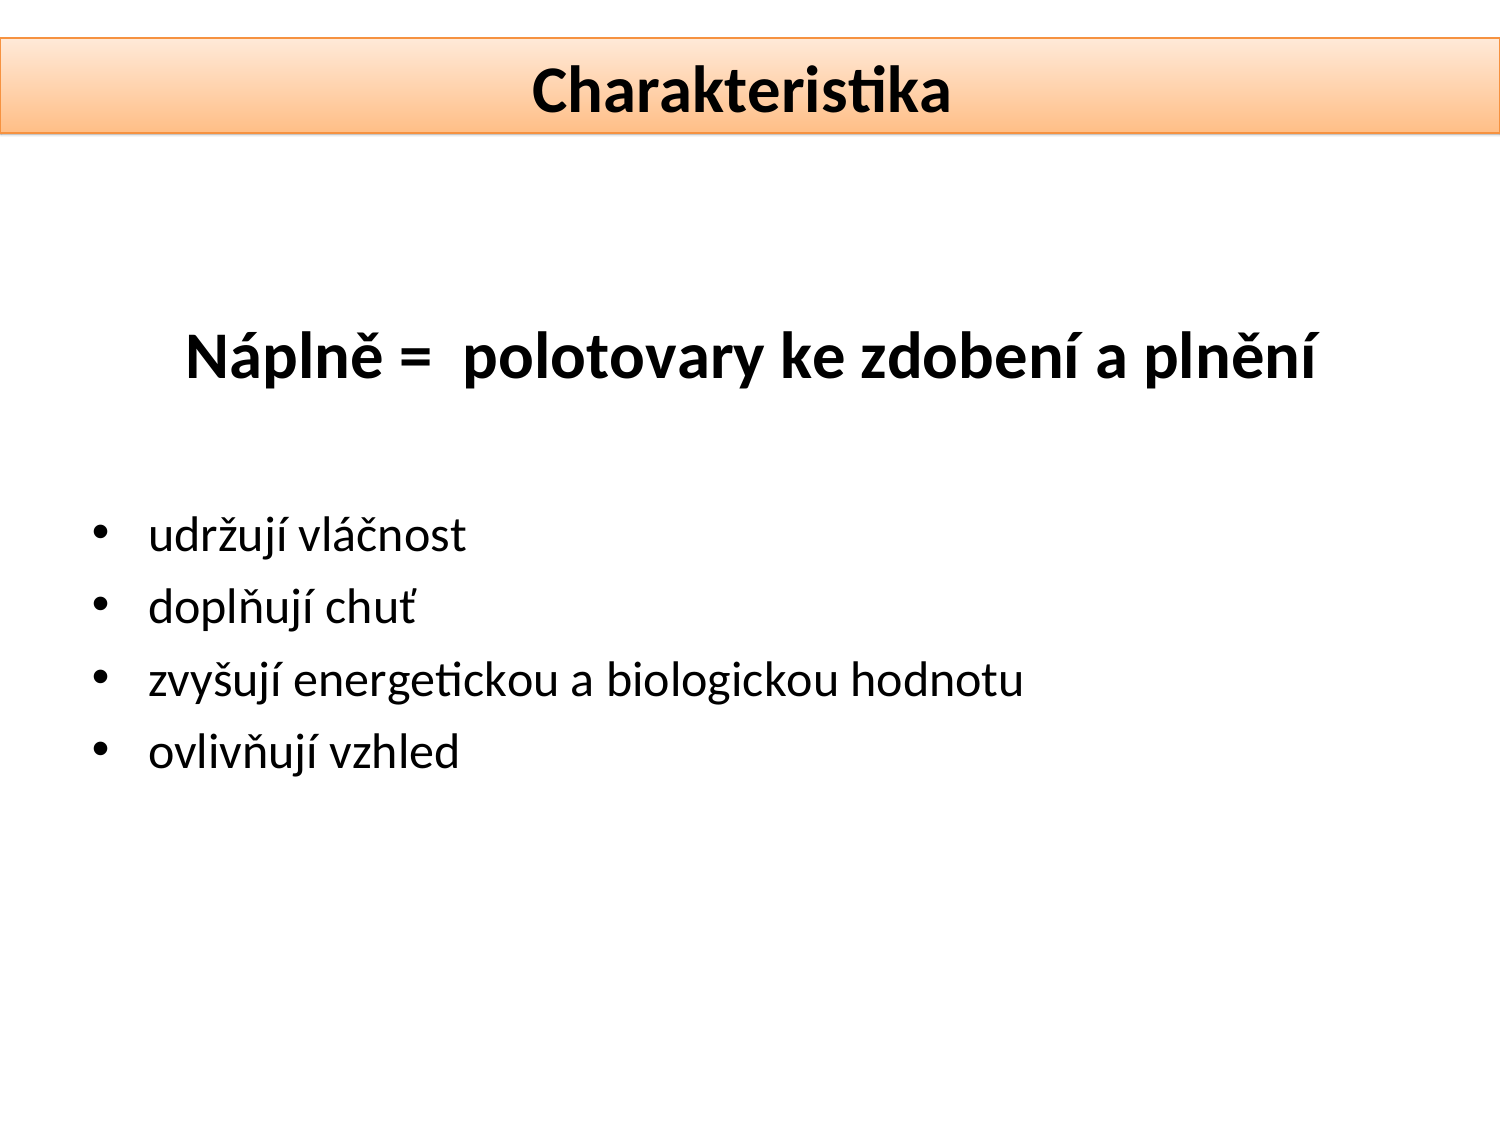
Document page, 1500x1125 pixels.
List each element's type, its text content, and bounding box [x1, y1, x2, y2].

title Charakteristika [0, 37, 1500, 133]
list Náplně = polotovary ke zdobení a plnění udržují vláčnost doplňují chuť zvyšují energetickou a biologickou hodnotu ovlivňují vzhled [76, 208, 1427, 980]
